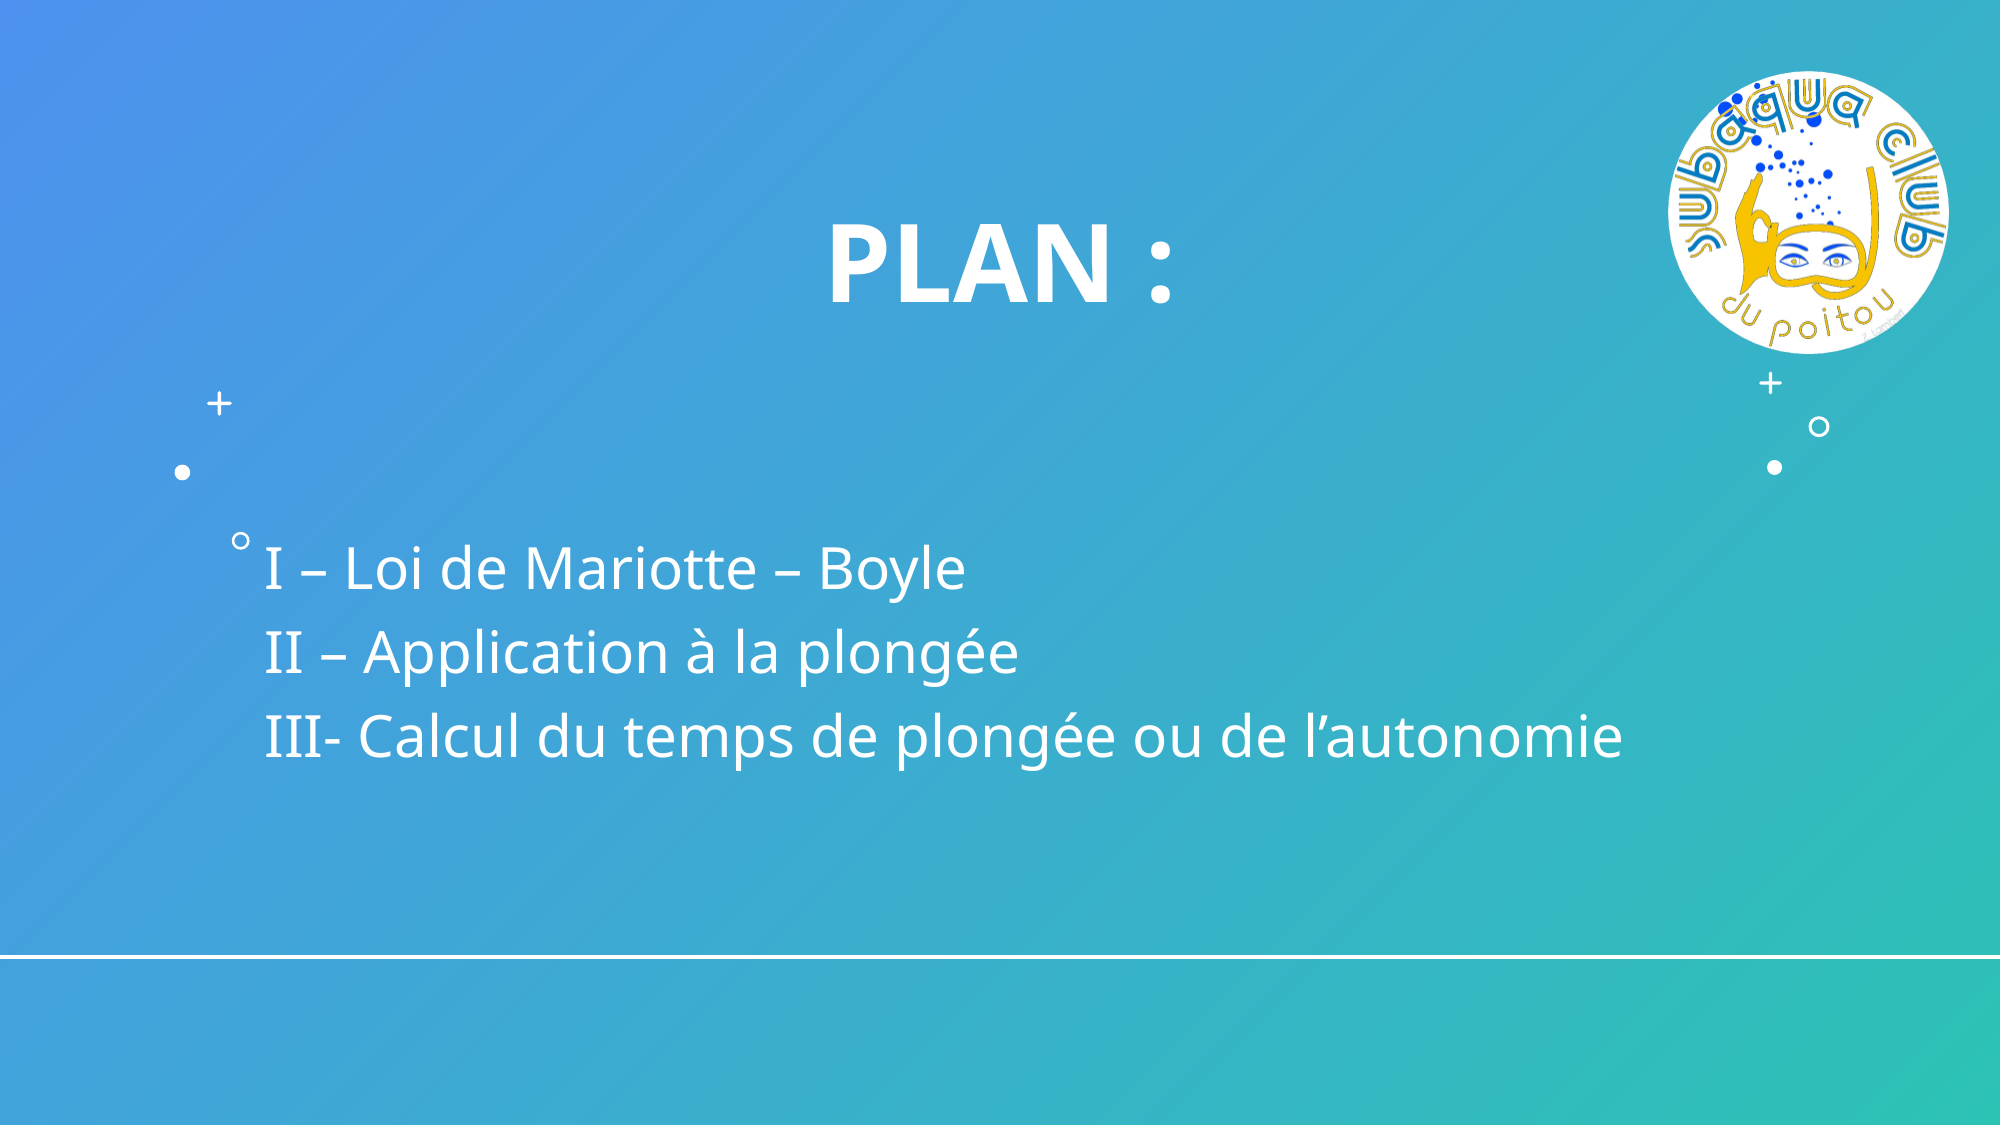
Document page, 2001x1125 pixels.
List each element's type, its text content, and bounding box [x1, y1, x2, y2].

title plan : [249, 198, 1751, 531]
picture [1668, 71, 1949, 354]
subtitle I – Loi de Mariotte – Boyle II – Application à la plongée III- Calcul du temps de plongée ou de l’autonomie [249, 531, 1751, 809]
text_box [0, 0, 2000, 955]
text_box [0, 959, 2000, 1125]
